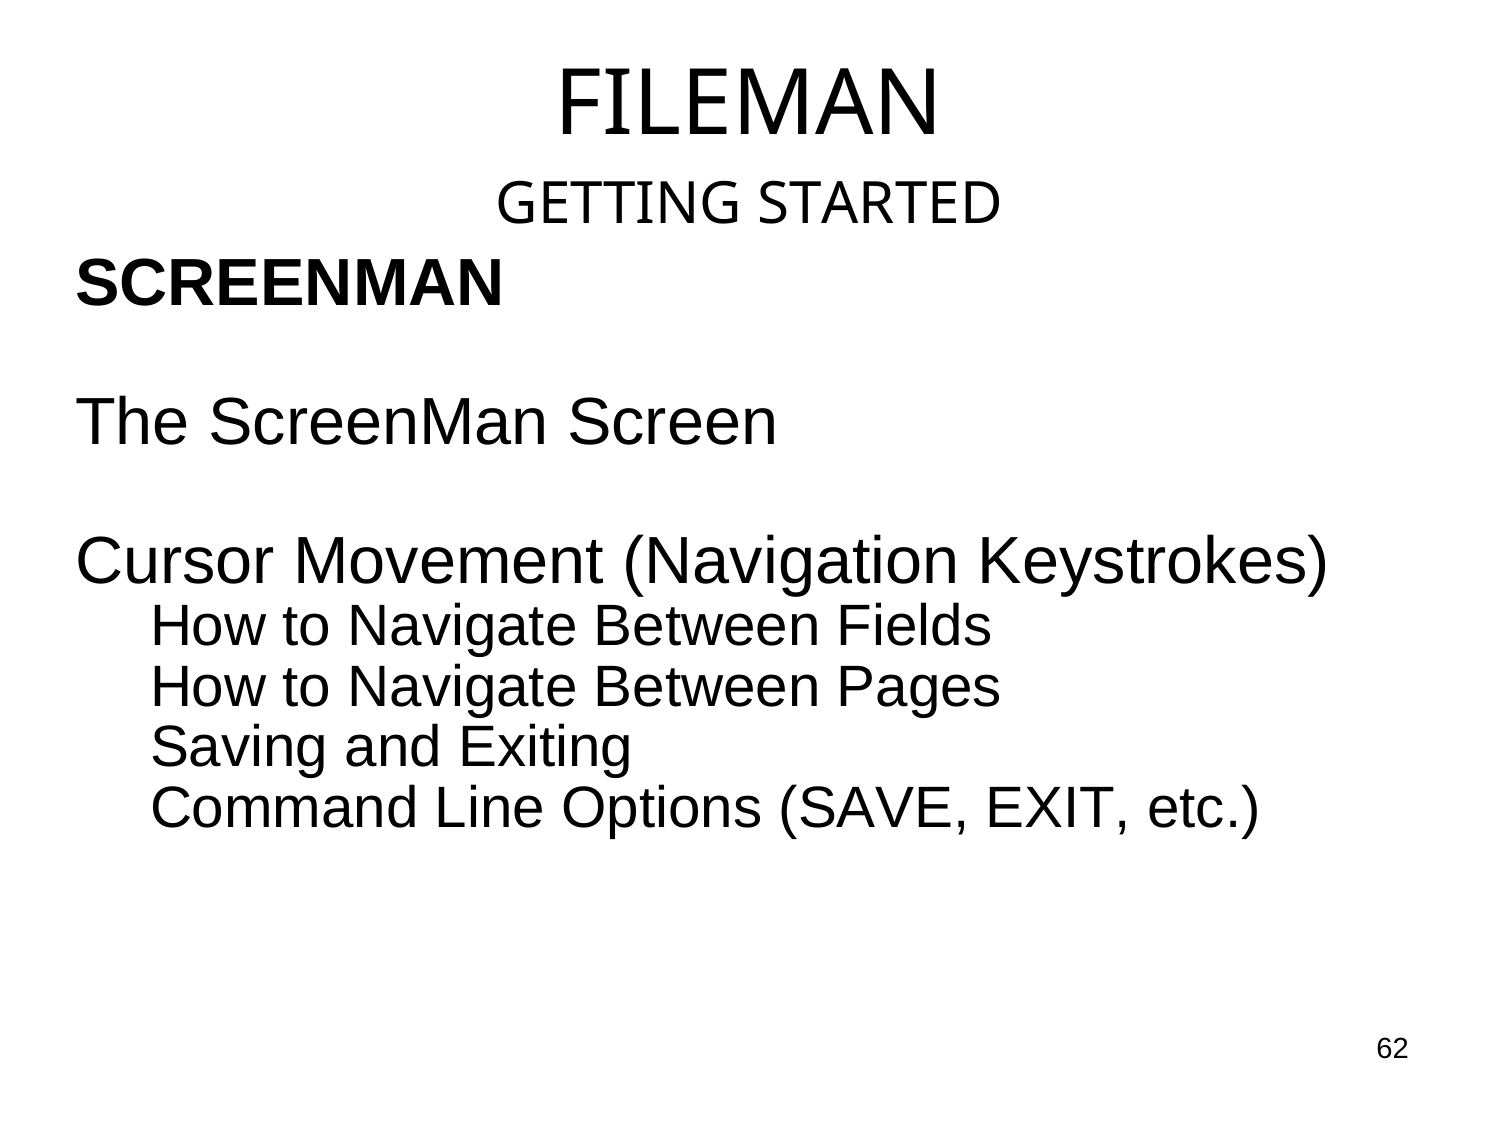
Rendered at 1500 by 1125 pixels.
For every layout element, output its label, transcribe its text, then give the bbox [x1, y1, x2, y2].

list SCREENMAN The ScreenMan Screen Cursor Movement (Navigation Keystrokes) How to Navigate Between Fields How to Navigate Between Pages Saving and Exiting Command Line Options (SAVE, EXIT, etc.) [75, 262, 1424, 991]
title FILEMAN GETTING STARTED [75, 32, 1424, 245]
